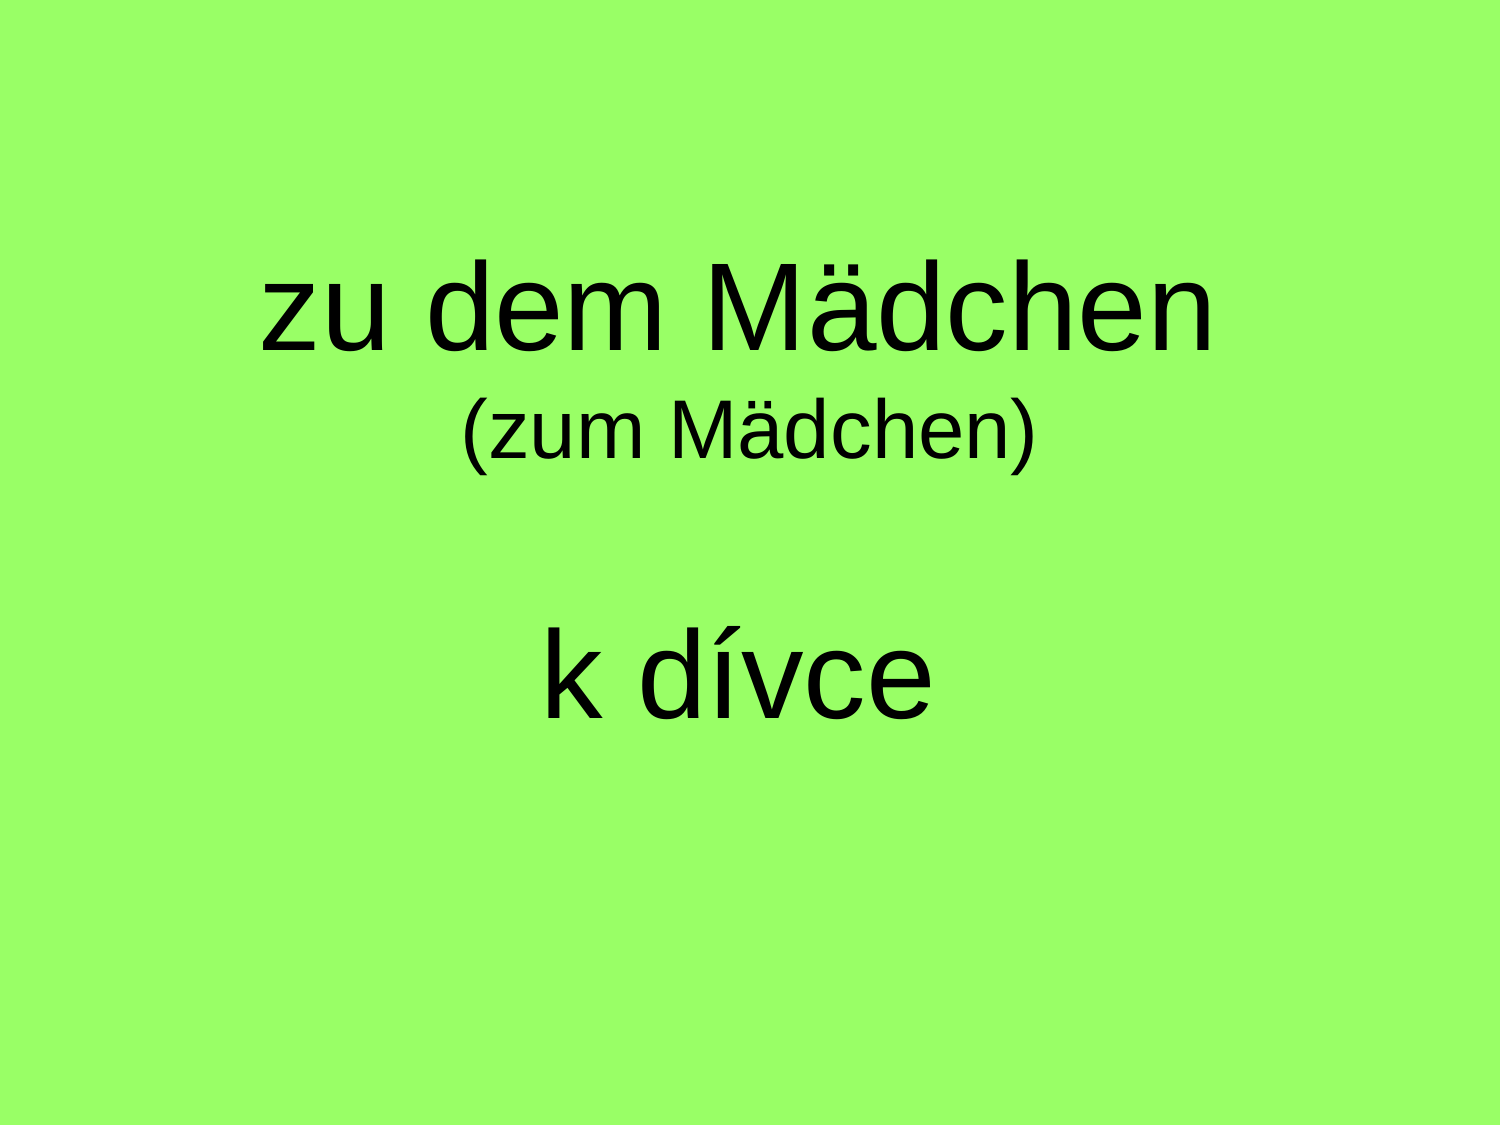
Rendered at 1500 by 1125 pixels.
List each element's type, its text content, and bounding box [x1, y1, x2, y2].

subtitle k dívce [76, 586, 1400, 921]
title zu dem Mädchen (zum Mädchen) [88, 160, 1388, 539]
